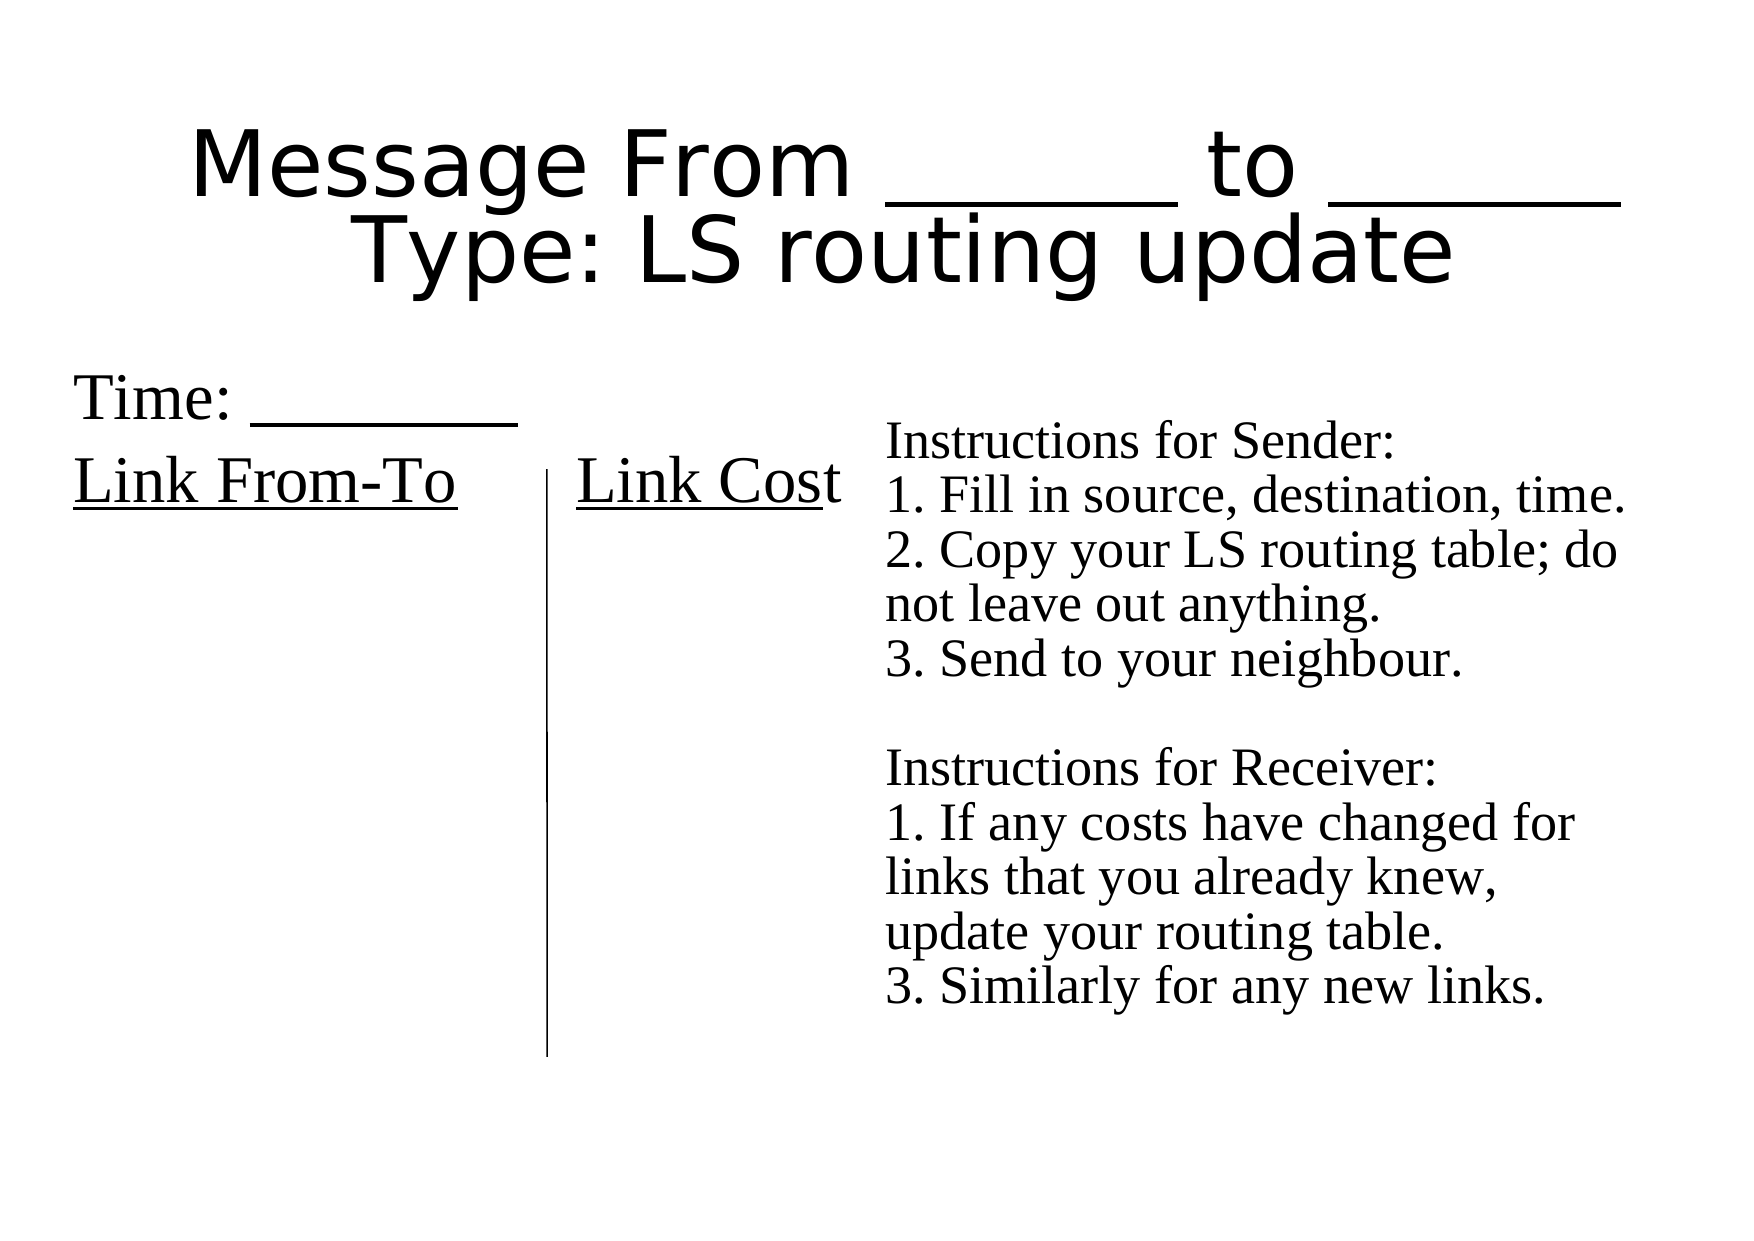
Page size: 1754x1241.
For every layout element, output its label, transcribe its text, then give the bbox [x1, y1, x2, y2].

text_box Time: Link From-To Link Cost [58, 357, 1465, 1103]
text_box Instructions for Sender: 1. Fill in source, destination, time. 2. Copy your LS routing table; do not leave out anything. 3. Send to your neighbour. Instructions for Receiver: 1. If any costs have changed for links that you already knew, update your routing table. 3. Similarly for any new links. [885, 414, 1654, 1132]
title Message From to Type: LS routing update [123, 63, 1685, 364]
